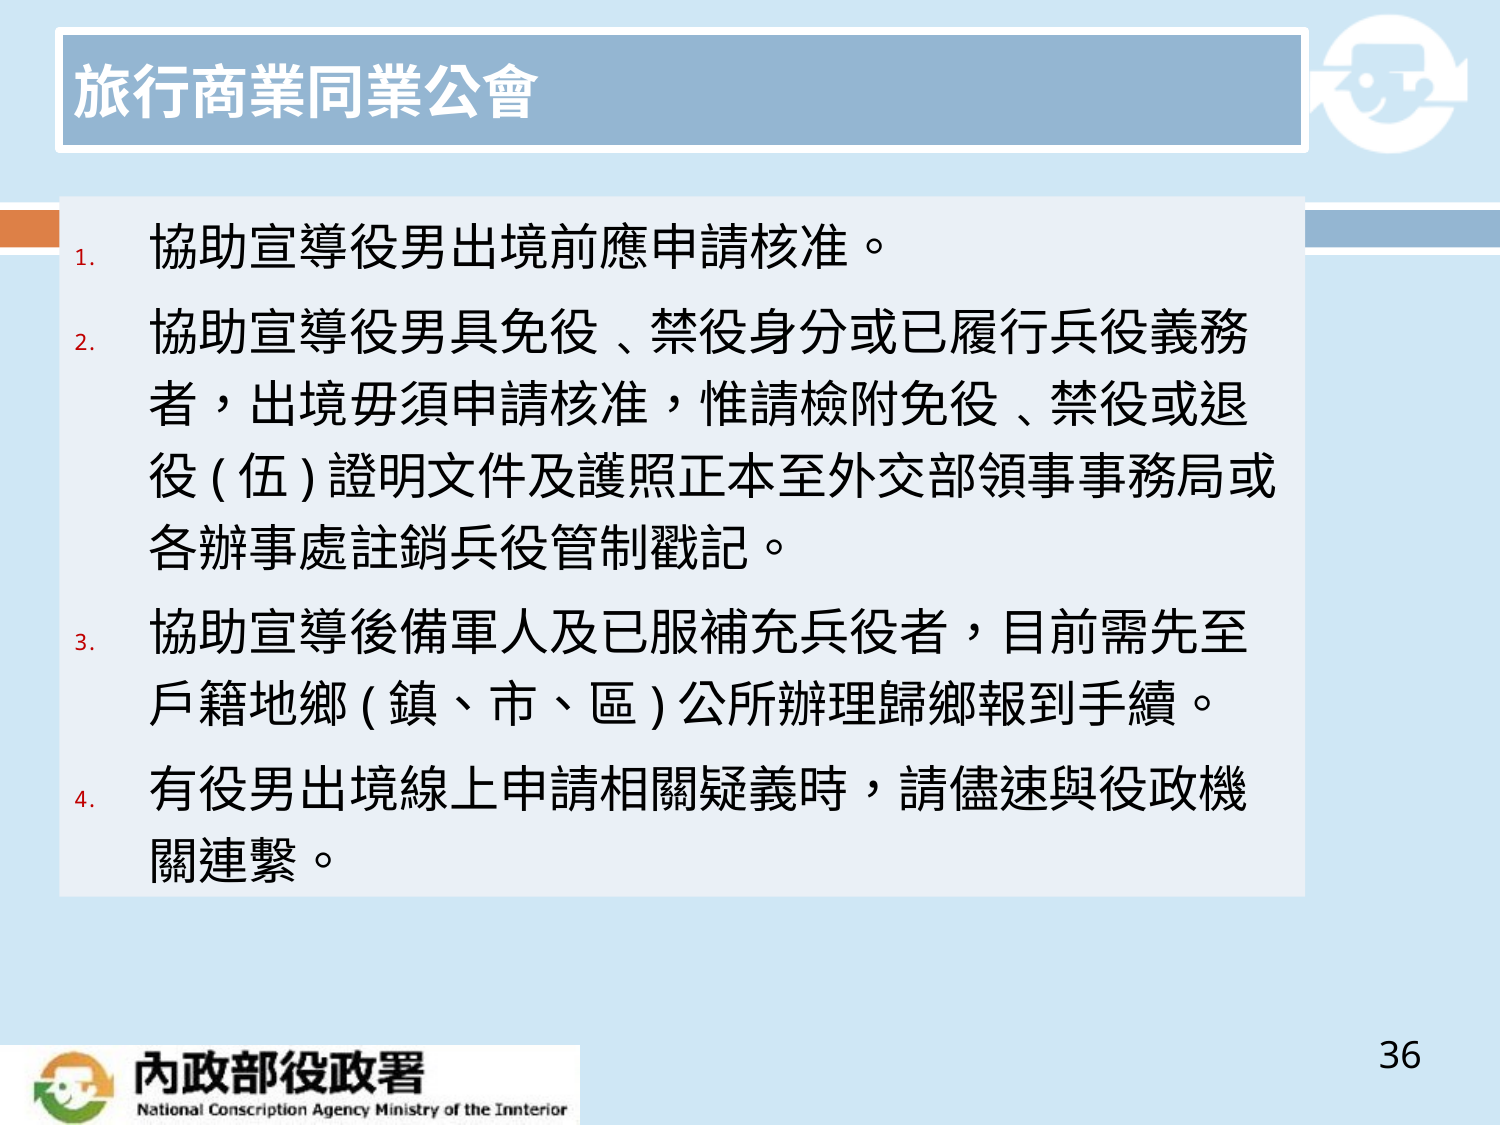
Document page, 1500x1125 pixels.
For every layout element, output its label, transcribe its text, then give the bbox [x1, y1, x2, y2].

text_box 旅行商業同業公會 [59, 30, 1306, 149]
text_box 協助宣導役男出境前應申請核准。 協助宣導役男具免役﹑禁役身分或已履行兵役義務者，出境毋須申請核准，惟請檢附免役﹑禁役或退役(伍)證明文件及護照正本至外交部領事事務局或各辦事處註銷兵役管制戳記。 協助宣導後備軍人及已服補充兵役者，目前需先至戶籍地鄉(鎮、市、區)公所辦理歸鄉報到手續。 有役男出境線上申請相關疑義時，請儘速與役政機關連繫。 [59, 196, 1306, 897]
slide_number <編號> [1364, 1023, 1452, 1086]
picture [1305, 8, 1473, 161]
picture [0, 1045, 580, 1125]
